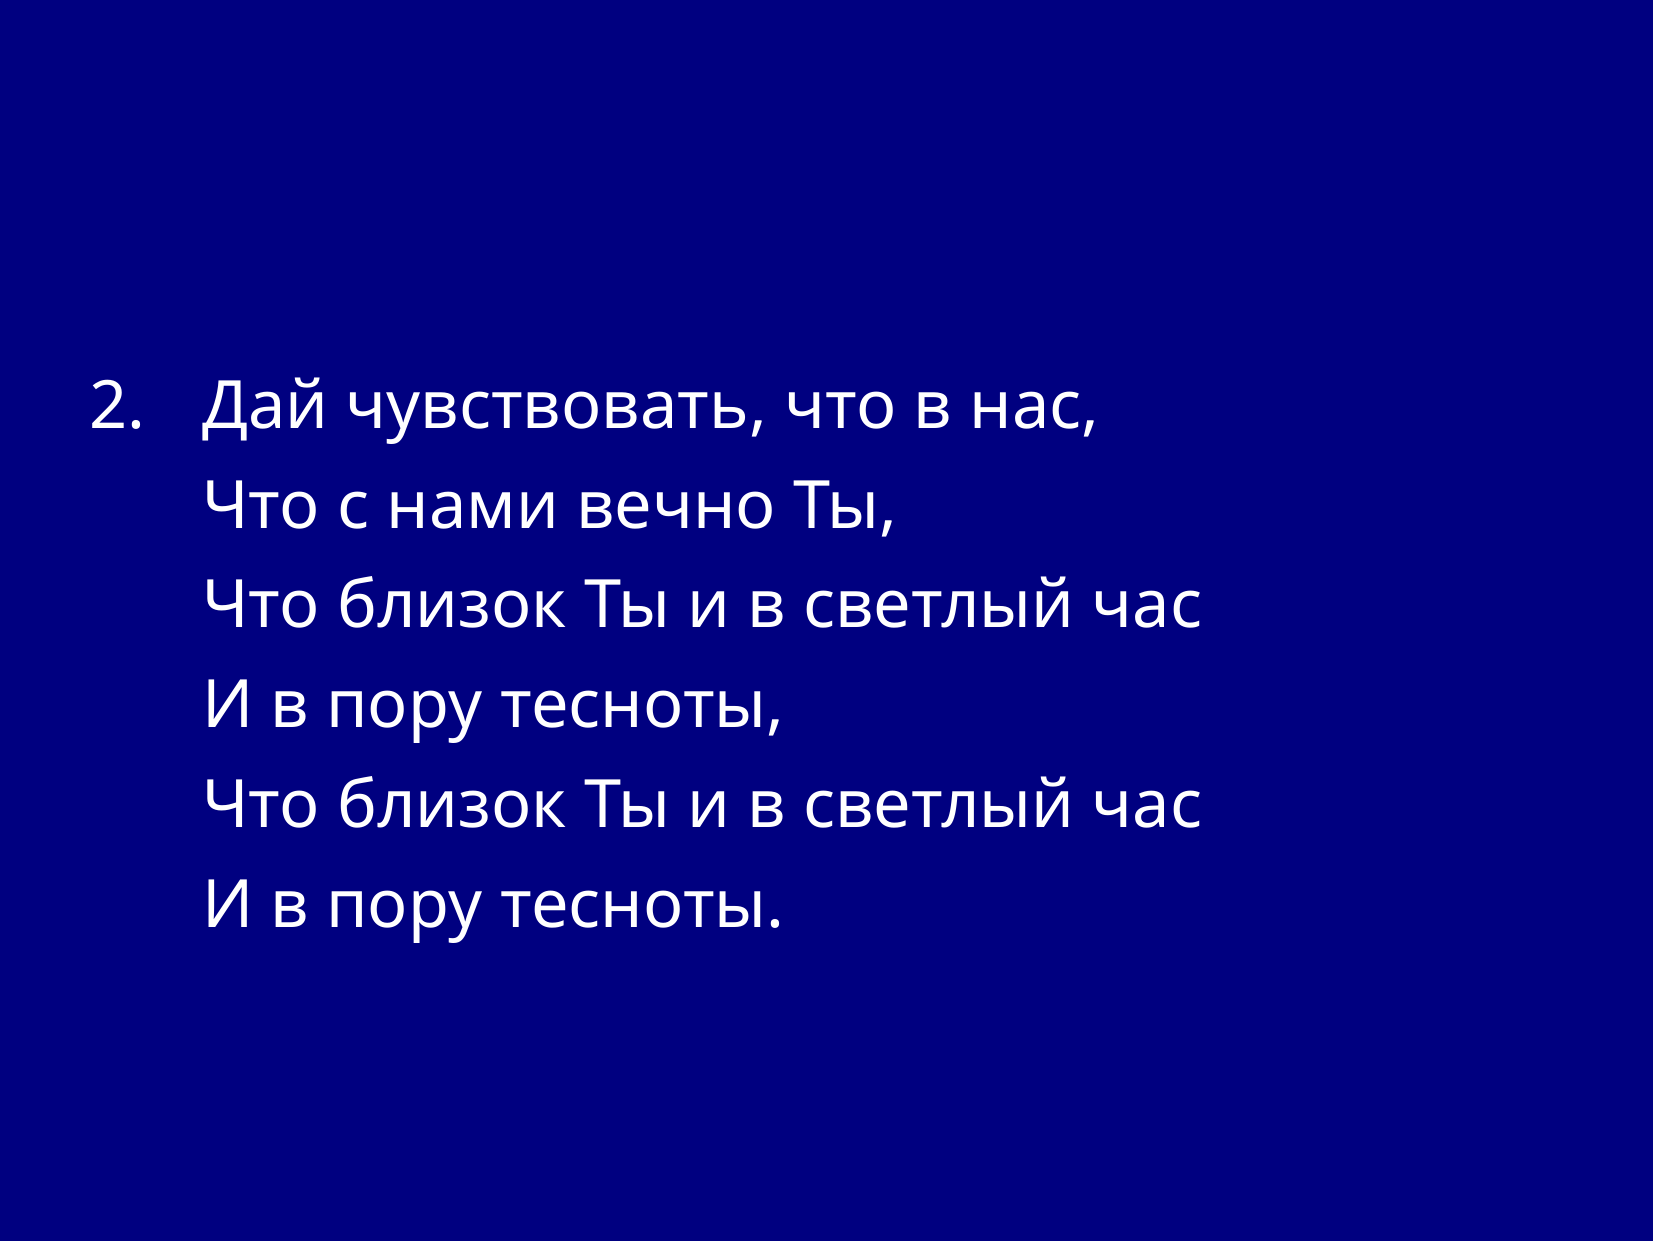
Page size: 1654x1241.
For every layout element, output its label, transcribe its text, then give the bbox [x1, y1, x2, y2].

text_box 2. Дай чувствовать, что в нас, Что с нами вечно Ты, Что близок Ты и в светлый час И в пору тесноты, Что близок Ты и в светлый час И в пору тесноты. [75, 150, 1576, 1163]
